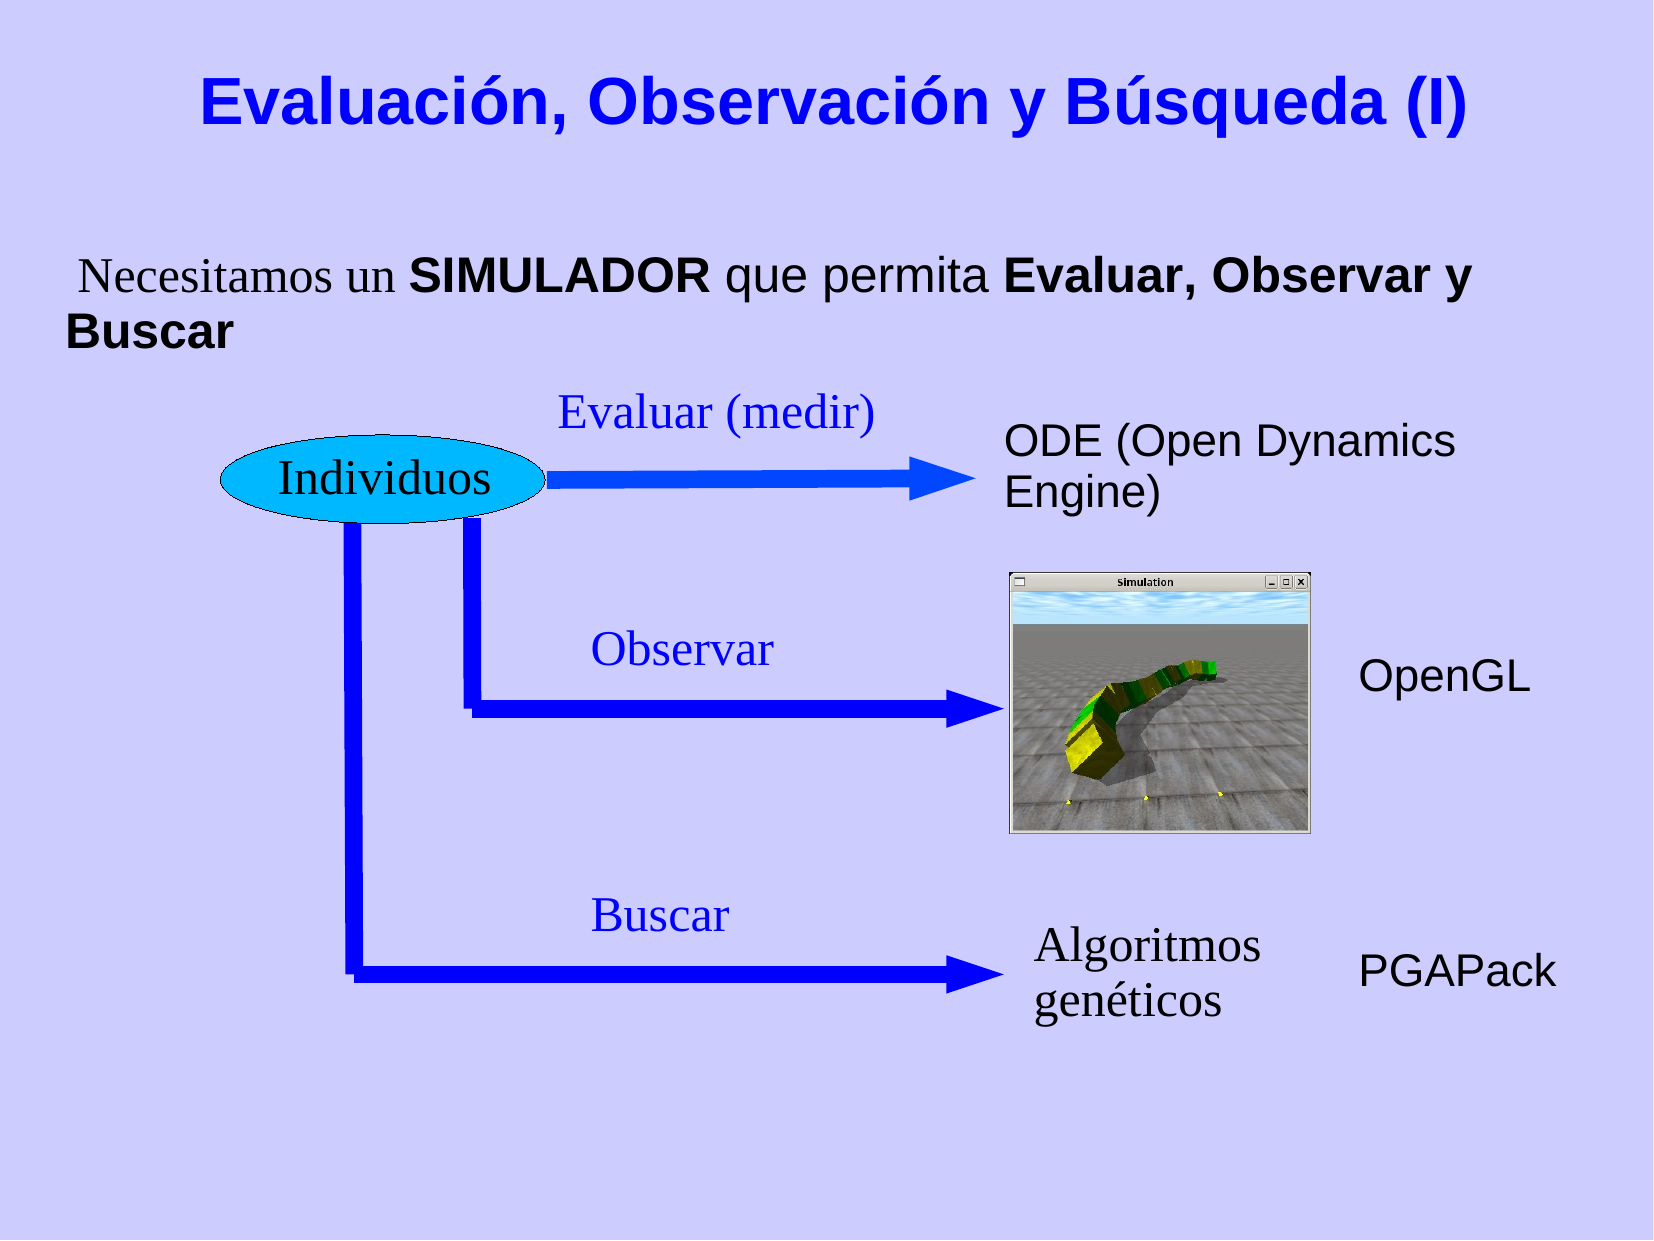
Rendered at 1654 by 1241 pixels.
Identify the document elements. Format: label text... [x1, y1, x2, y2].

text_box Observar [590, 620, 857, 680]
picture [1009, 572, 1311, 834]
text_box Necesitamos un SIMULADOR que permita Evaluar, Observar y Buscar [65, 247, 1616, 362]
text_box [220, 434, 507, 524]
text_box OpenGL [1358, 649, 1565, 708]
title Evaluación, Observación y Búsqueda (I) [120, 0, 1549, 191]
text_box [528, 459, 546, 500]
text_box Buscar [590, 886, 857, 945]
text_box Evaluar (medir) [557, 383, 981, 443]
text_box Algoritmos genéticos [1033, 916, 1325, 1034]
text_box ODE (Open Dynamics Engine) [1003, 414, 1625, 474]
text_box Individuos [277, 449, 528, 508]
text_box PGAPack [1358, 944, 1565, 1004]
